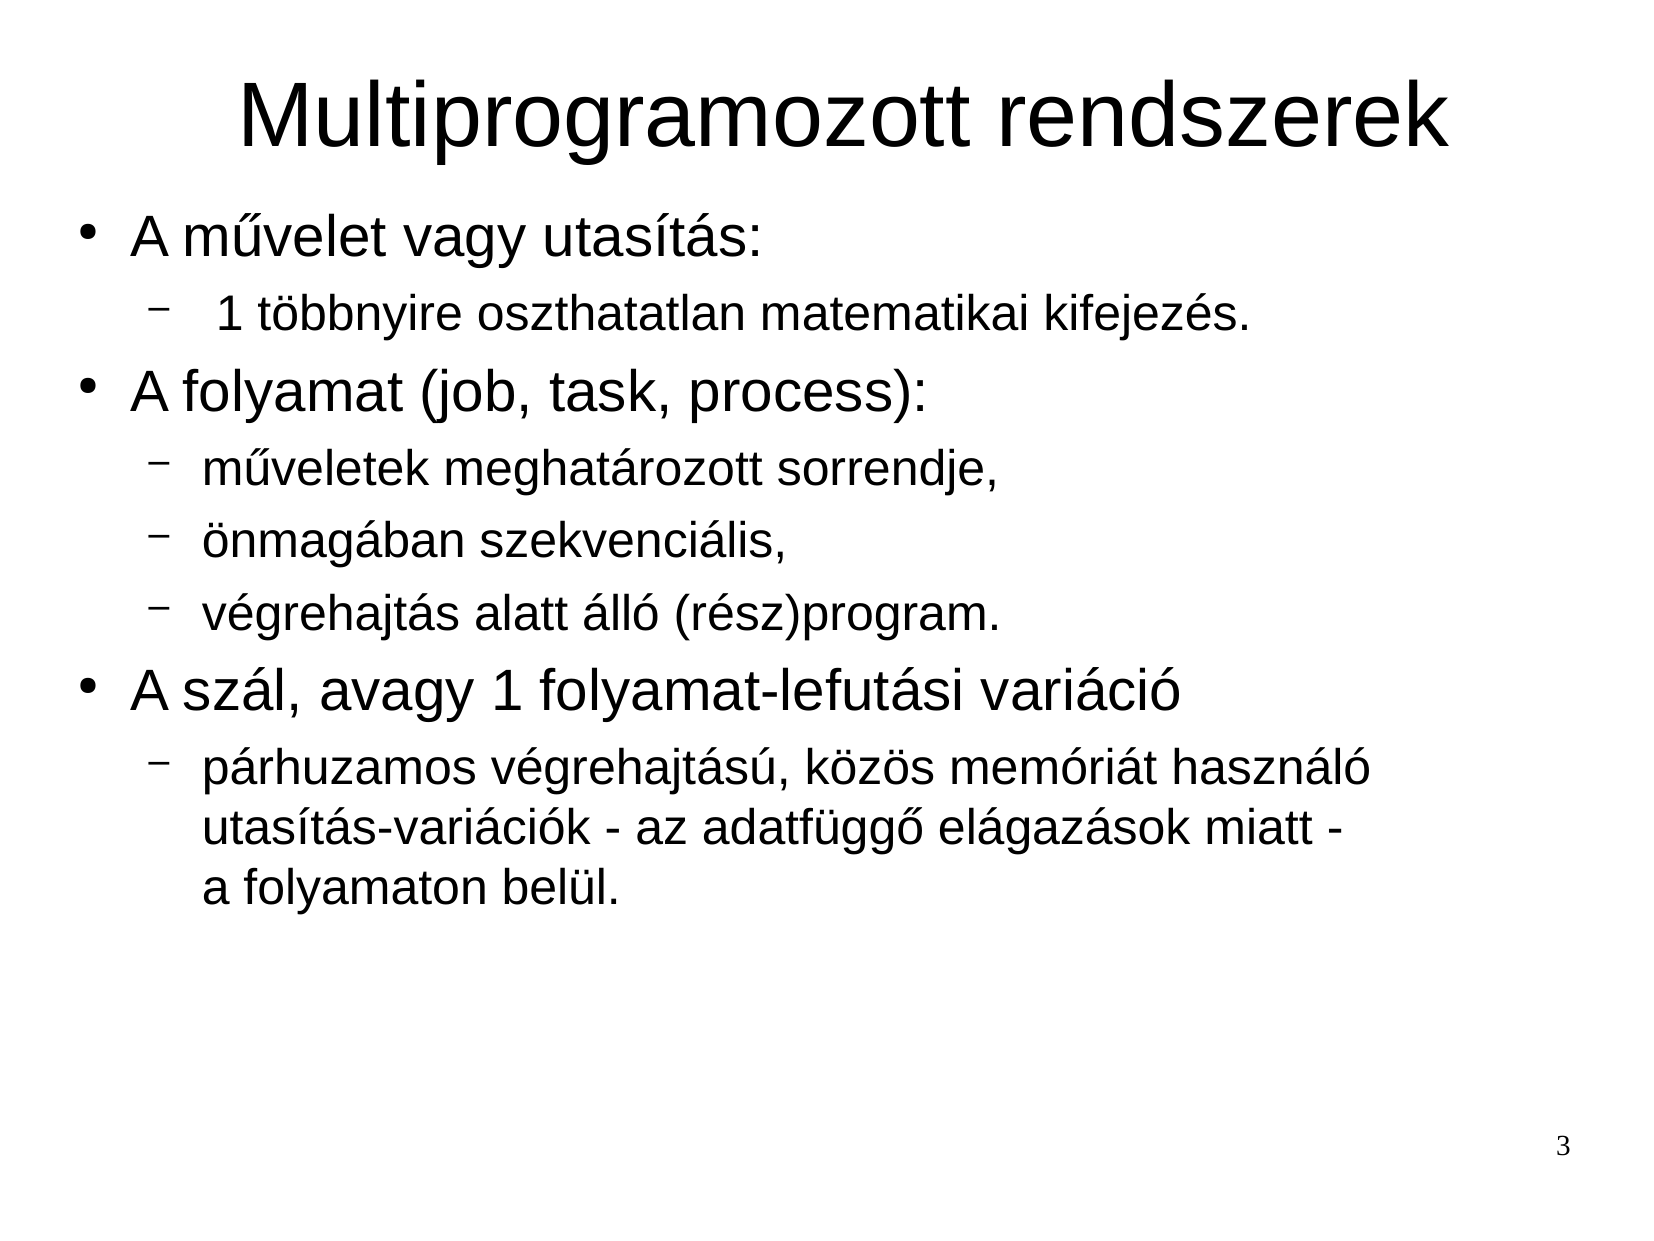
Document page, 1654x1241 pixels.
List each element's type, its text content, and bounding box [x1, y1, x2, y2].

list A művelet vagy utasítás: 1 többnyire oszthatatlan matematikai kifejezés. A folyamat (job, task, process): műveletek meghatározott sorrendje, önmagában szekvenciális, végrehajtás alatt álló (rész)program. A szál, avagy 1 folyamat-lefutási variáció párhuzamos végrehajtású, közös memóriát használó utasítás-variációk - az adatfüggő elágazások miatt - a folyamaton belül. [45, 190, 1634, 1220]
title Multiprogramozott rendszerek [124, 6, 1530, 190]
